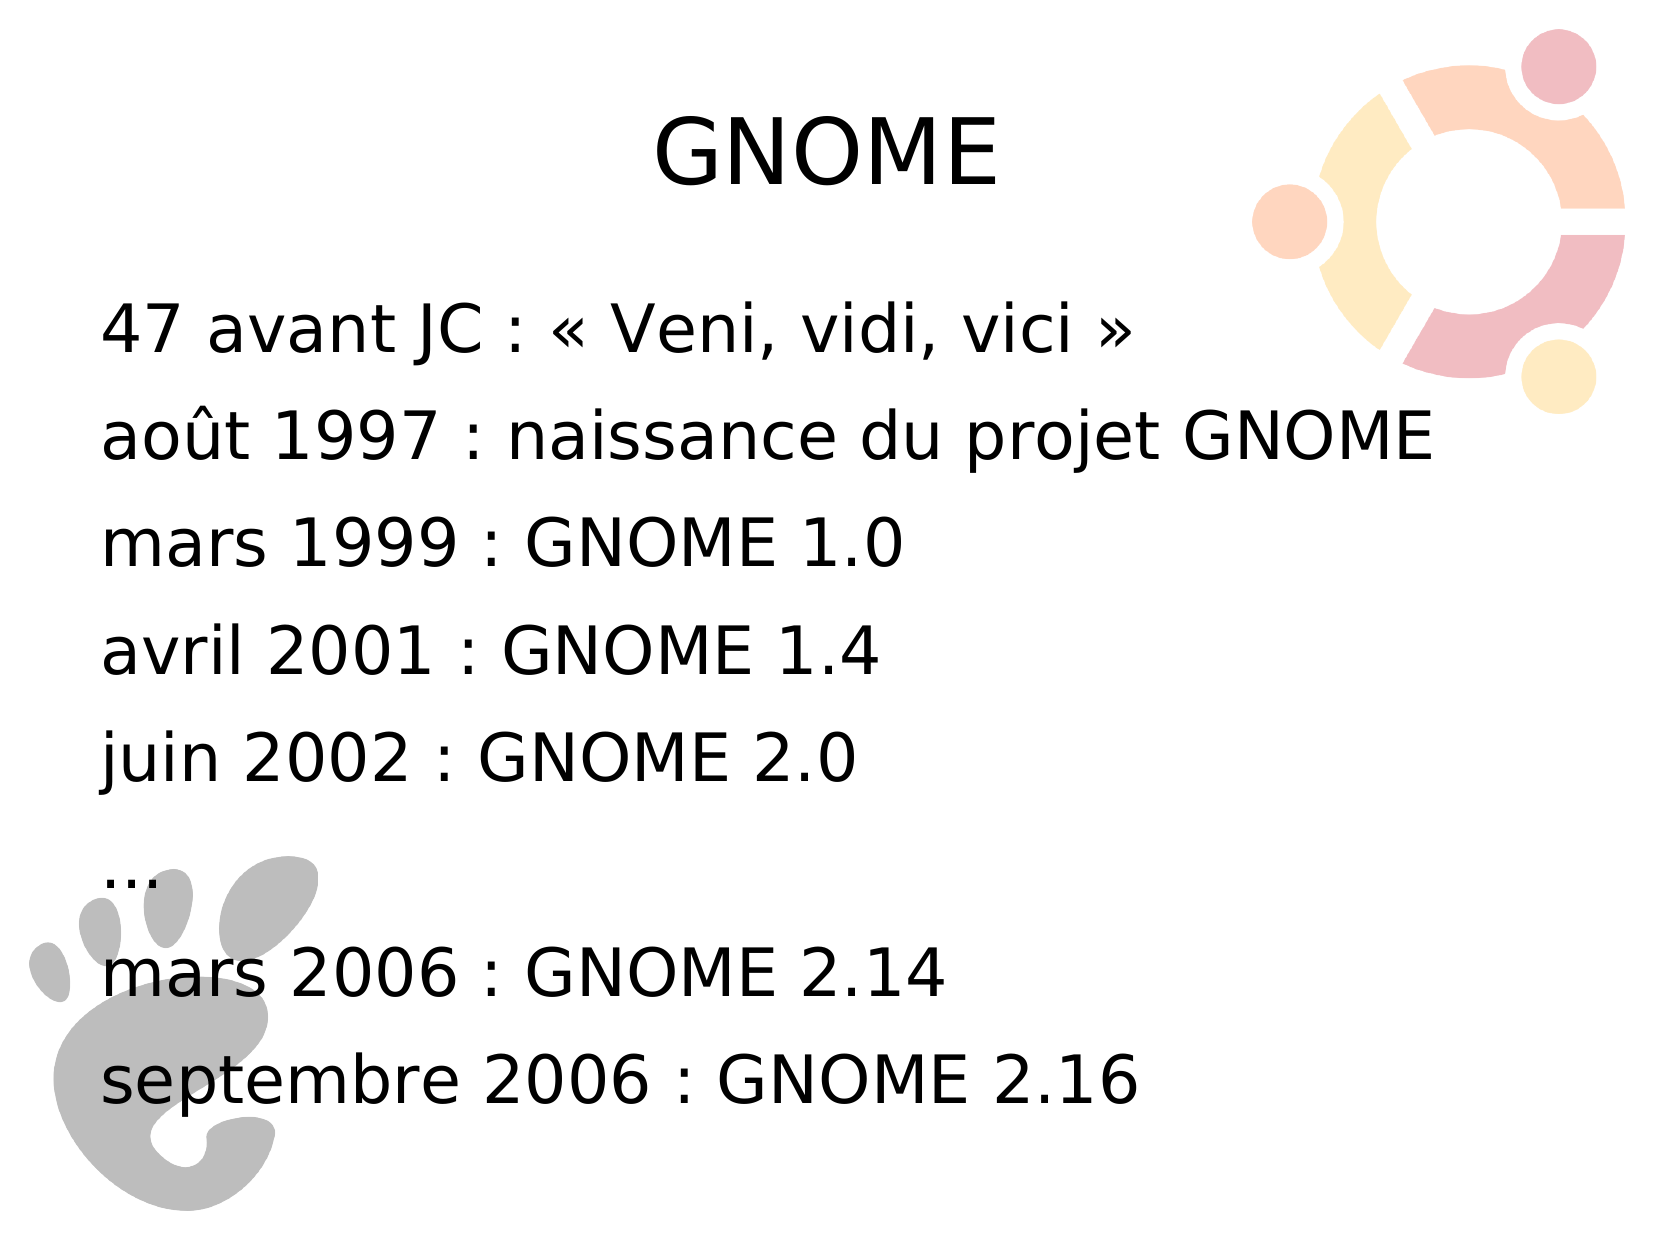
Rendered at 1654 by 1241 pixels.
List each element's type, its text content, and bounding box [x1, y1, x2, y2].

list 47 avant JC : « Veni, vidi, vici » août 1997 : naissance du projet GNOME mars 1999 : GNOME 1.0 avril 2001 : GNOME 1.4 juin 2002 : GNOME 2.0 ... mars 2006 : GNOME 2.14 septembre 2006 : GNOME 2.16 [82, 290, 1571, 1120]
title GNOME [82, 49, 1571, 257]
